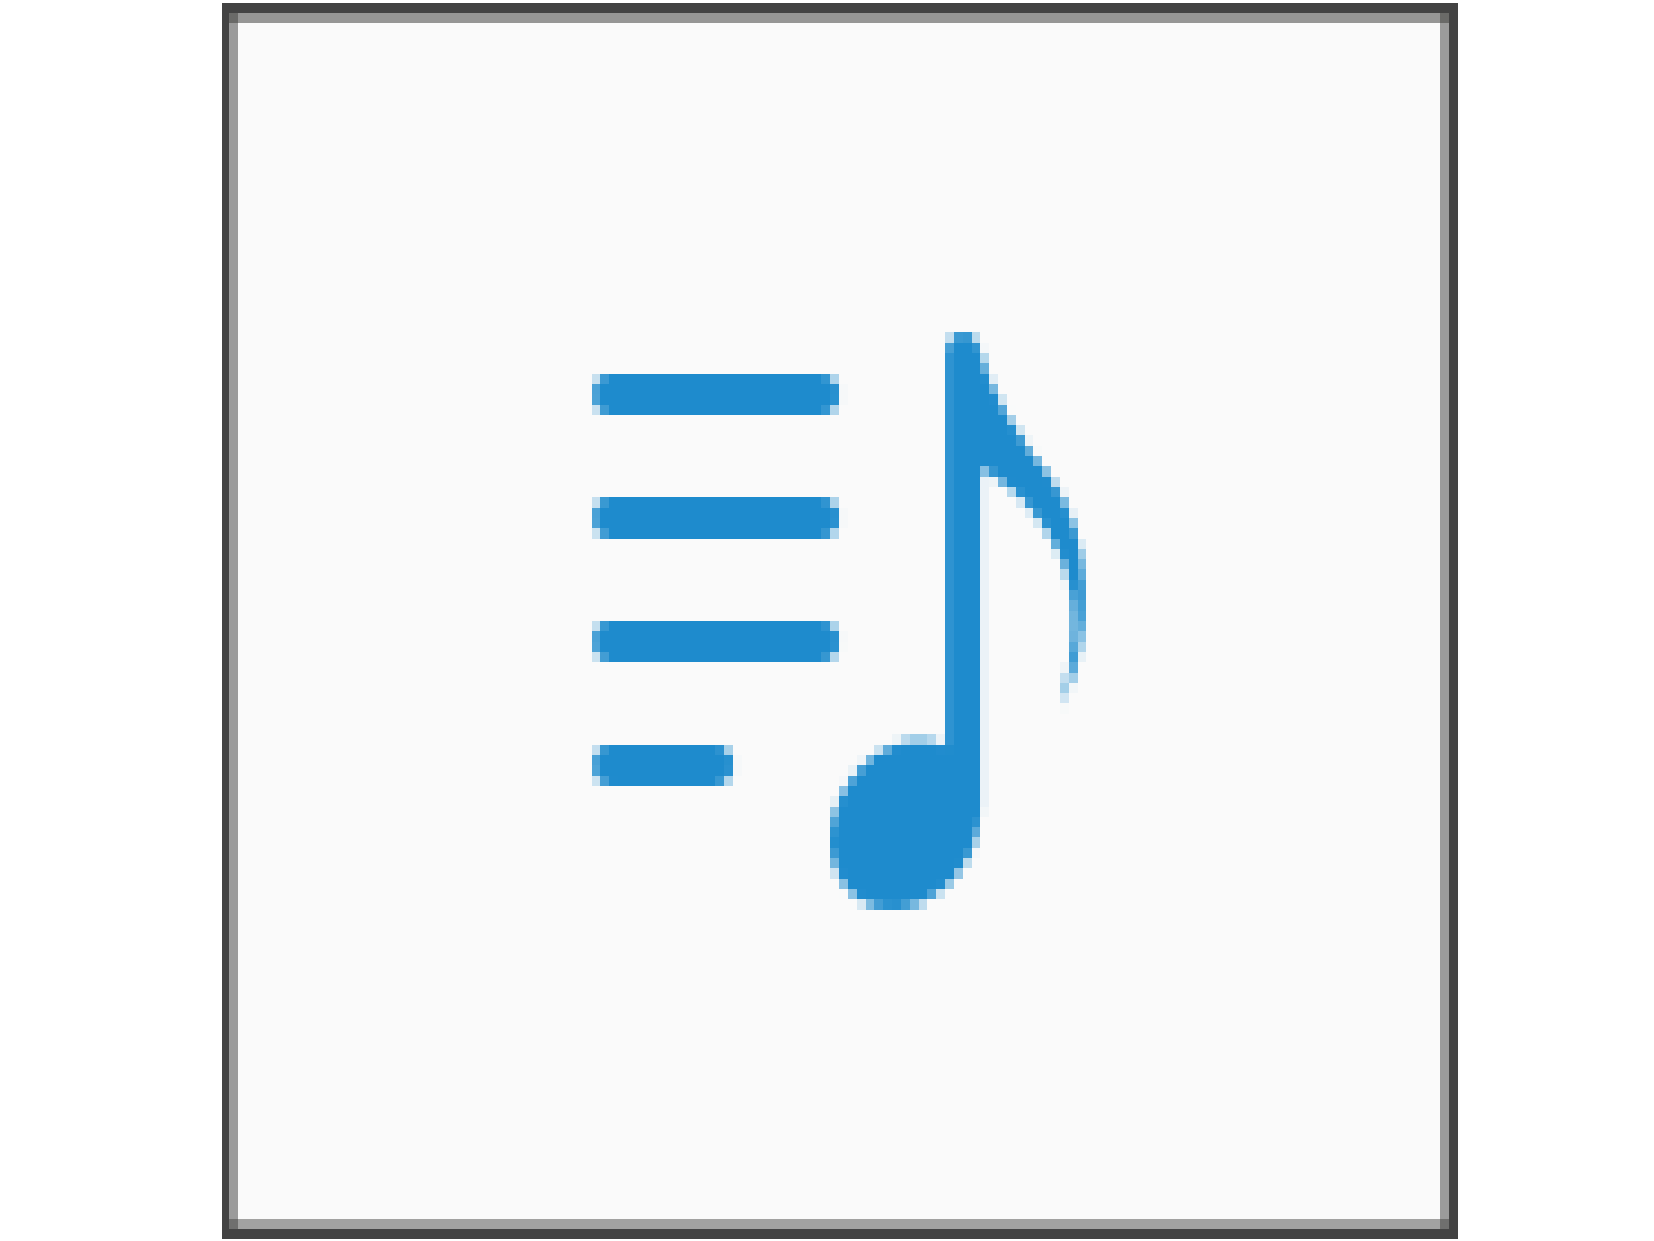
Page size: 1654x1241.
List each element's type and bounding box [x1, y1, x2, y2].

text_box [221, 2, 1459, 1241]
